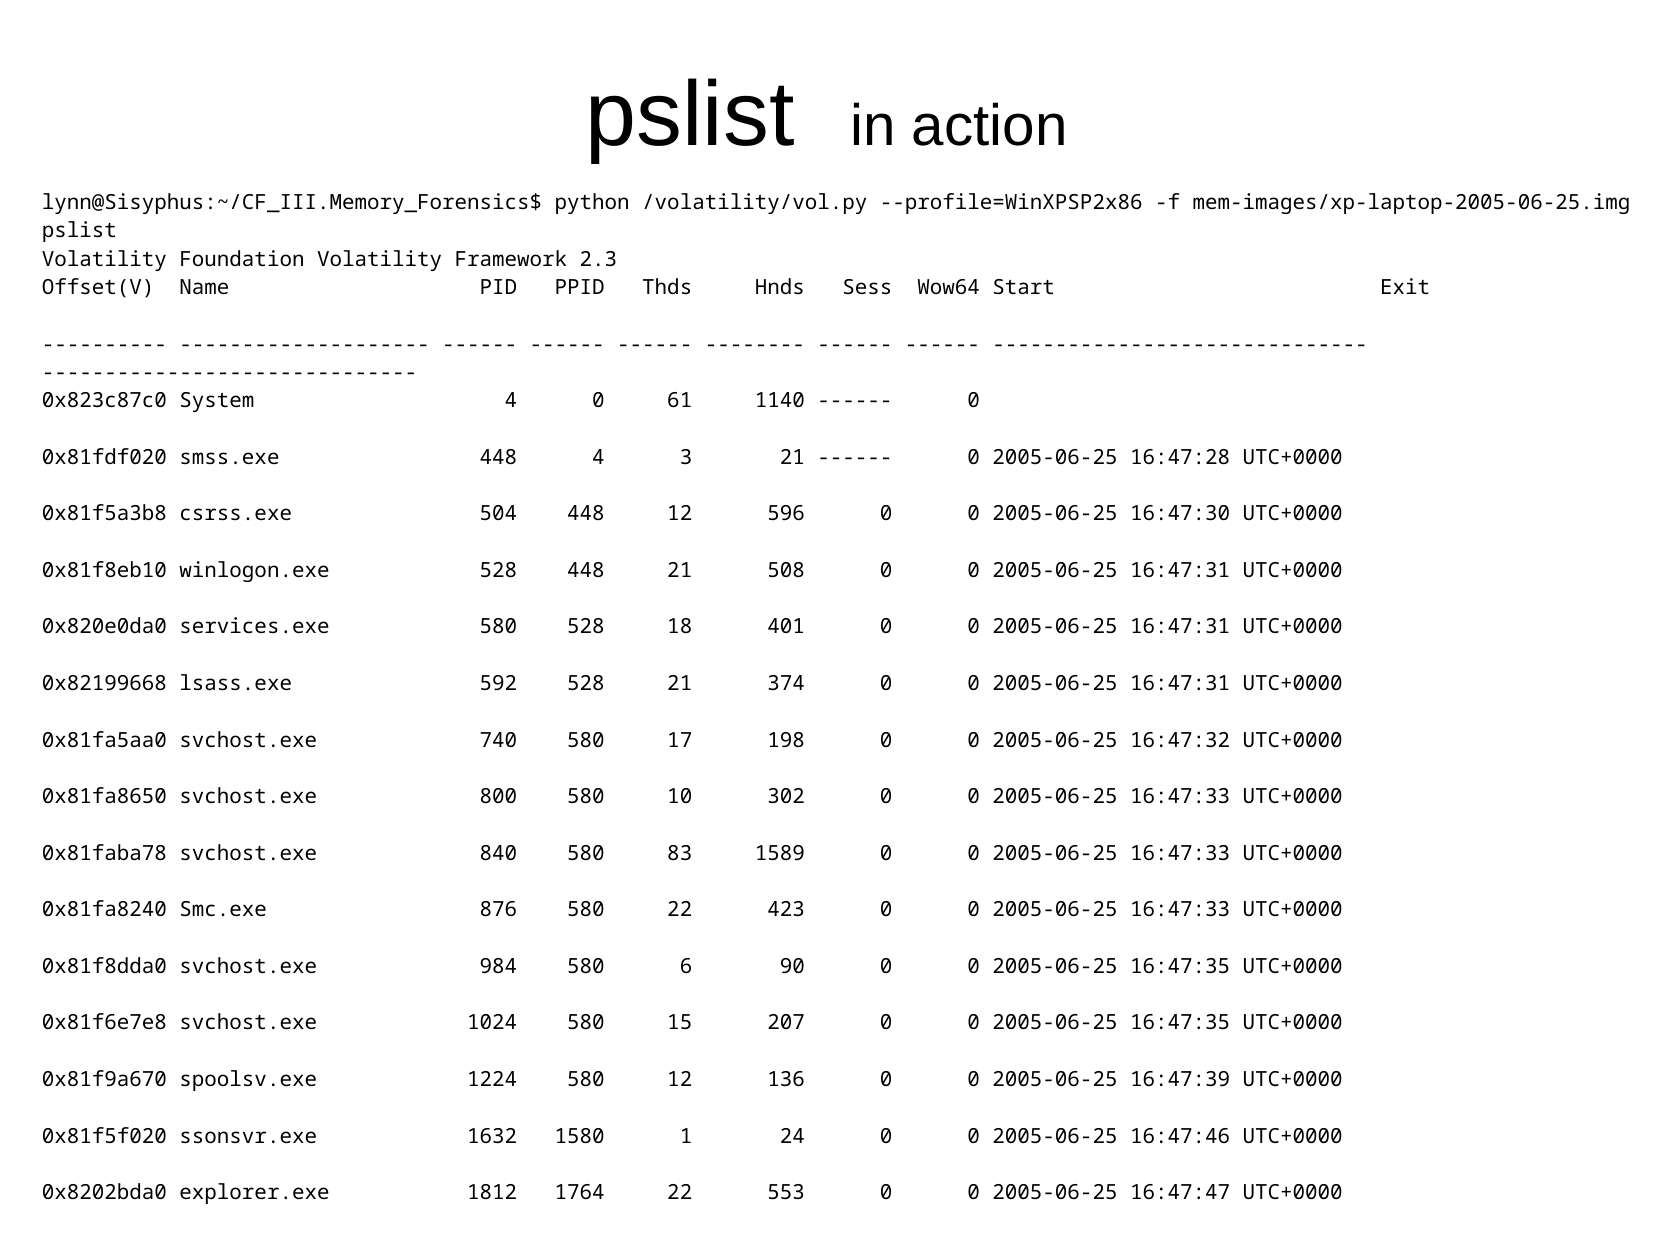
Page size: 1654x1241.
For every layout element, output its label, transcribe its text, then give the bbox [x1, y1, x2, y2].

text_box pslist in action [82, 14, 1571, 180]
text_box lynn@Sisyphus:~/CF_III.Memory_Forensics$ python /volatility/vol.py --profile=WinXPSP2x86 -f mem-images/xp-laptop-2005-06-25.img pslist Volatility Foundation Volatility Framework 2.3 Offset(V) Name PID PPID Thds Hnds Sess Wow64 Start Exit ---------- -------------------- ------ ------ ------ -------- ------ ------ ------------------------------ ------------------------------ 0x823c87c0 System 4 0 61 1140 ------ 0 0x81fdf020 smss.exe 448 4 3 21 ------ 0 2005-06-25 16:47:28 UTC+0000 0x81f5a3b8 csrss.exe 504 448 12 596 0 0 2005-06-25 16:47:30 UTC+0000 0x81f8eb10 winlogon.exe 528 448 21 508 0 0 2005-06-25 16:47:31 UTC+0000 0x820e0da0 services.exe 580 528 18 401 0 0 2005-06-25 16:47:31 UTC+0000 0x82199668 lsass.exe 592 528 21 374 0 0 2005-06-25 16:47:31 UTC+0000 0x81fa5aa0 svchost.exe 740 580 17 198 0 0 2005-06-25 16:47:32 UTC+0000 0x81fa8650 svchost.exe 800 580 10 302 0 0 2005-06-25 16:47:33 UTC+0000 0x81faba78 svchost.exe 840 580 83 1589 0 0 2005-06-25 16:47:33 UTC+0000 0x81fa8240 Smc.exe 876 580 22 423 0 0 2005-06-25 16:47:33 UTC+0000 0x81f8dda0 svchost.exe 984 580 6 90 0 0 2005-06-25 16:47:35 UTC+0000 0x81f6e7e8 svchost.exe 1024 580 15 207 0 0 2005-06-25 16:47:35 UTC+0000 0x81f9a670 spoolsv.exe 1224 580 12 136 0 0 2005-06-25 16:47:39 UTC+0000 0x81f5f020 ssonsvr.exe 1632 1580 1 24 0 0 2005-06-25 16:47:46 UTC+0000 0x8202bda0 explorer.exe 1812 1764 22 553 0 0 2005-06-25 16:47:47 UTC+0000 … Snip 0x8205eda0 wuauclt.exe 2424 840 4 160 0 0 2005-06-25 16:49:21 UTC+0000 0xffaa0c10 firefox.exe 2160 1812 6 182 0 0 2005-06-25 16:49:22 UTC+0000 0x82218020 PluckSvr.exe 944 740 9 227 0 0 2005-06-25 16:51:00 UTC+0000 0x814b13b0 iexplore.exe 2392 1812 9 365 0 0 2005-06-25 16:51:02 UTC+0000 0x81ed76b0 PluckTray.exe 2740 944 3 105 0 0 2005-06-25 16:51:10 UTC+0000 0x81f269e0 PluckUpdater.ex 3076 1812 0 -------- 0 0 2005-06-25 16:51:15 UTC+0000 2005-06-25 16:51:30 UTC+0000 0xffadc9d0 PluckUpdater.ex 1916 944 0 -------- 0 0 2005-06-25 16:51:40 UTC+0000 2005-06-25 16:53:49 UTC+0000 0x821fb3b8 PluckTray.exe 3256 1812 0 -------- 0 0 2005-06-25 16:54:28 UTC+0000 2005-06-25 16:54:28 UTC+0000 0x82079c18 cmd.exe 2624 1812 1 29 0 0 2005-06-25 16:57:36 UTC+0000 0x82000980 wmiprvse.exe 4080 740 7 0 ------ 0 2005-06-25 16:57:53 UTC+0000 0x822148f0 PluckTray.exe 3100 1812 0 -------- 0 0 2005-06-25 16:57:59 UTC+0000 2005-06-25 16:57:59 UTC+0000 0x81ed84e8 dd.exe 4012 2624 1 22 0 0 2005-06-25 16:58:46 UTC+0000 [27, 180, 1654, 1147]
